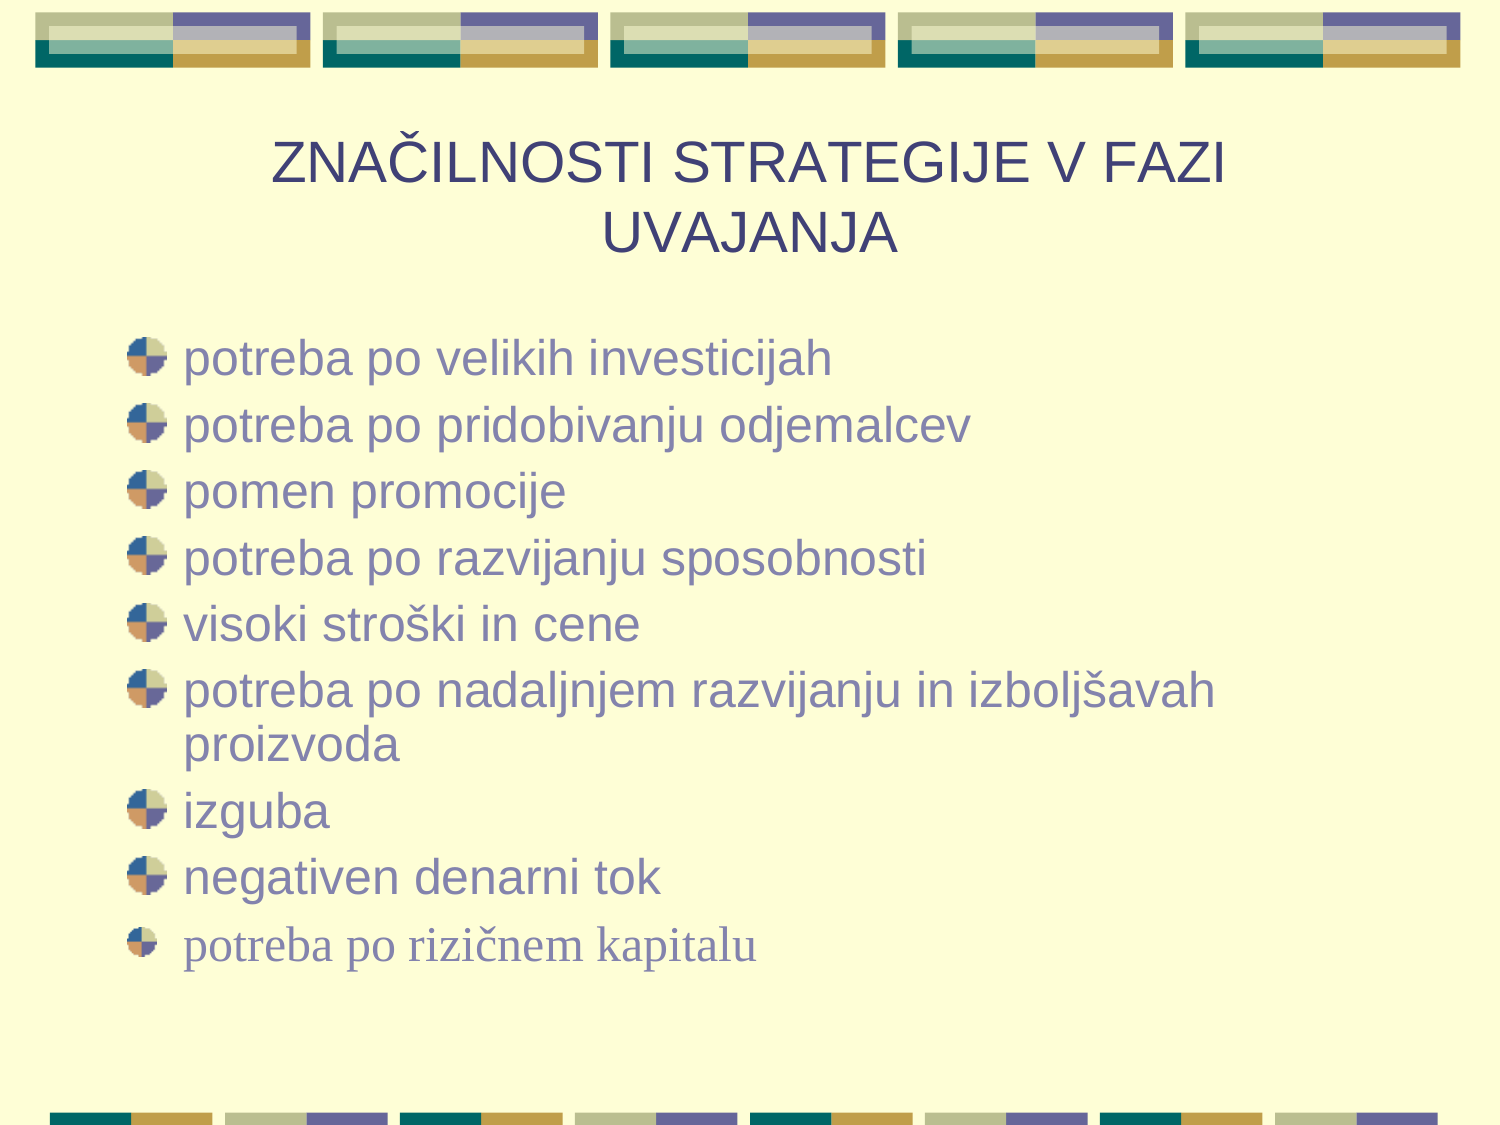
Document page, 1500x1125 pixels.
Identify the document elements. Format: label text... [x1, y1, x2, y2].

title ZNAČILNOSTI STRATEGIJE V FAZI UVAJANJA [112, 99, 1388, 288]
list potreba po velikih investicijah potreba po pridobivanju odjemalcev pomen promocije potreba po razvijanju sposobnosti visoki stroški in cene potreba po nadaljnjem razvijanju in izboljšavah proizvoda izguba negativen denarni tok potreba po rizičnem kapitalu [112, 324, 1388, 1001]
